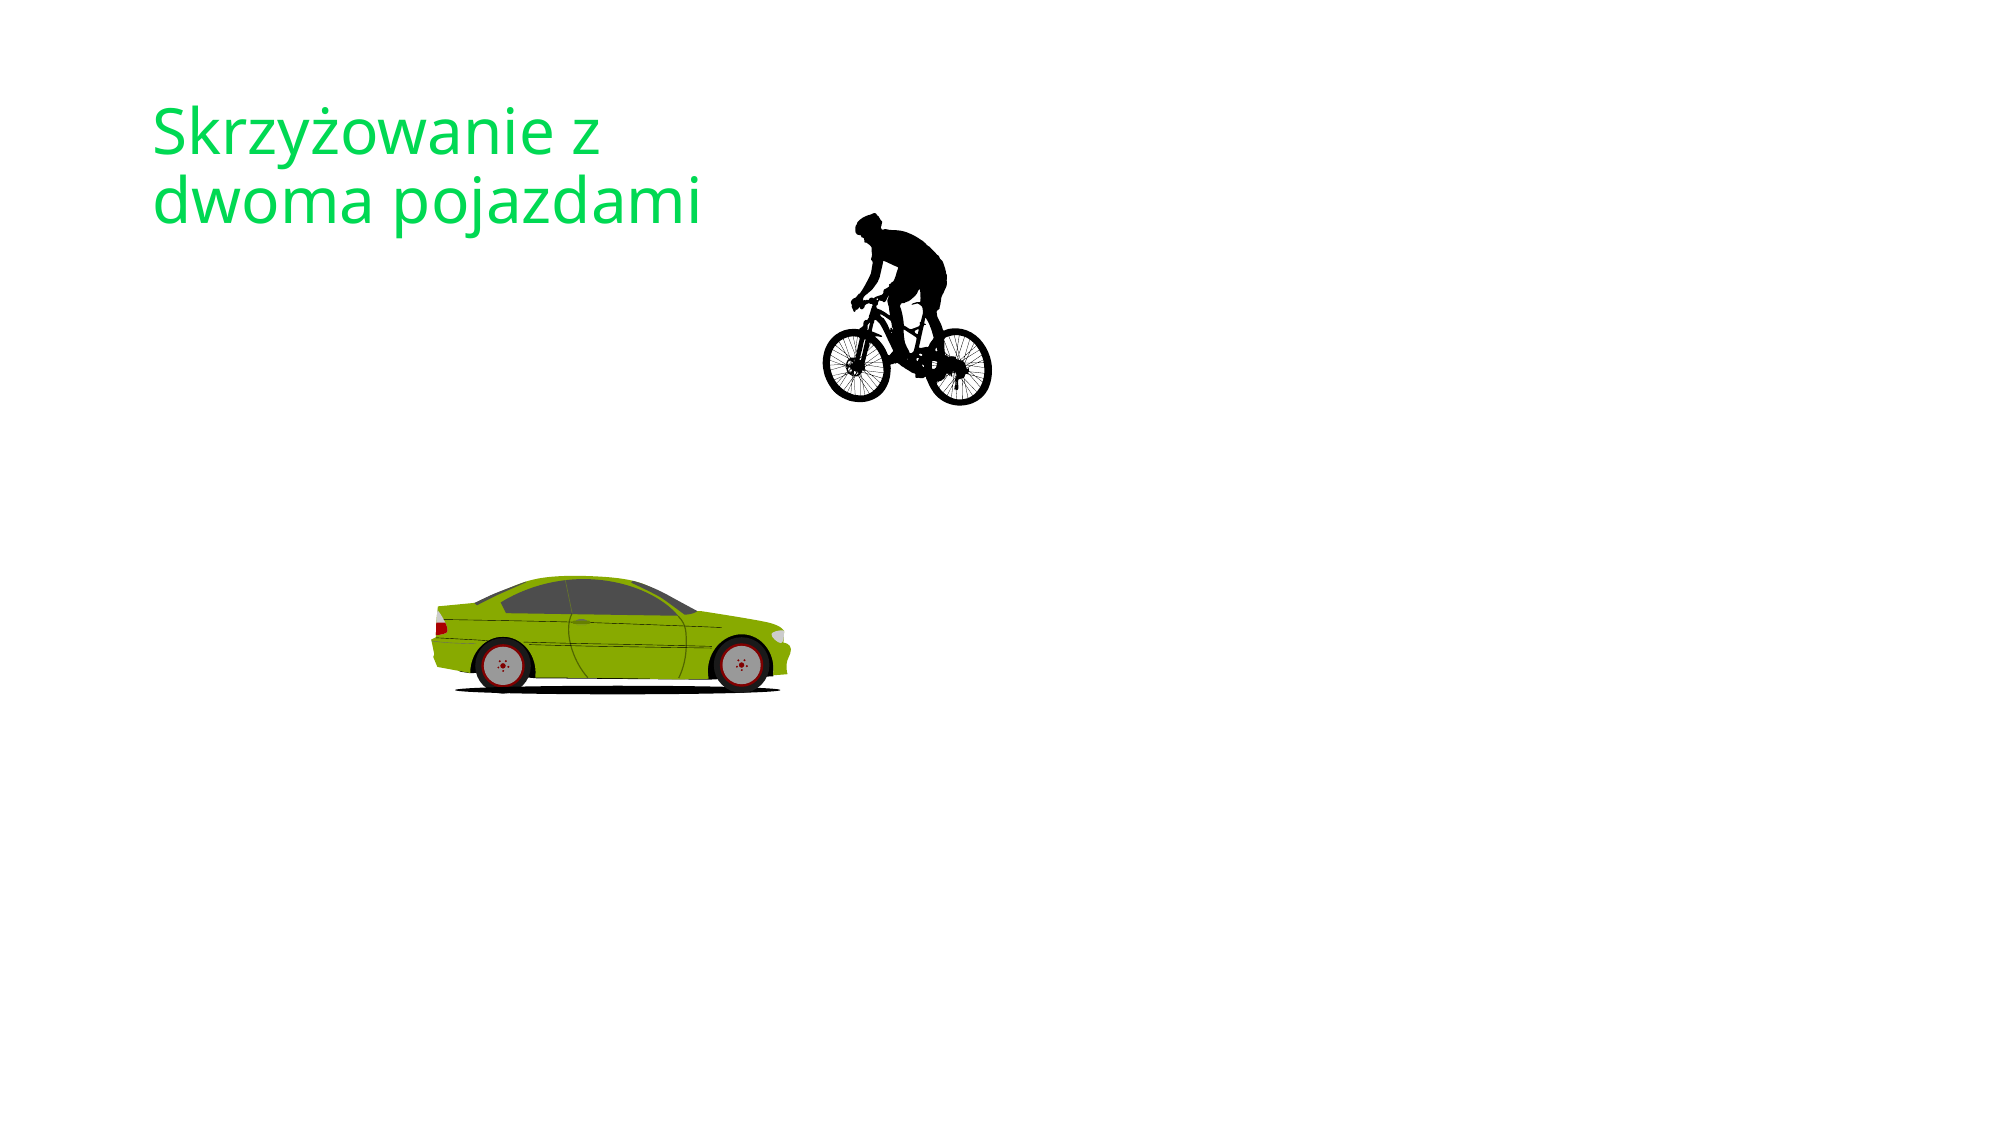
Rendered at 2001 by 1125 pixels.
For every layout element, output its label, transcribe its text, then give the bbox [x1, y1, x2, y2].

picture [430, 575, 791, 700]
picture [810, 206, 1000, 413]
title Skrzyżowanie z dwoma pojazdami [137, 59, 725, 278]
